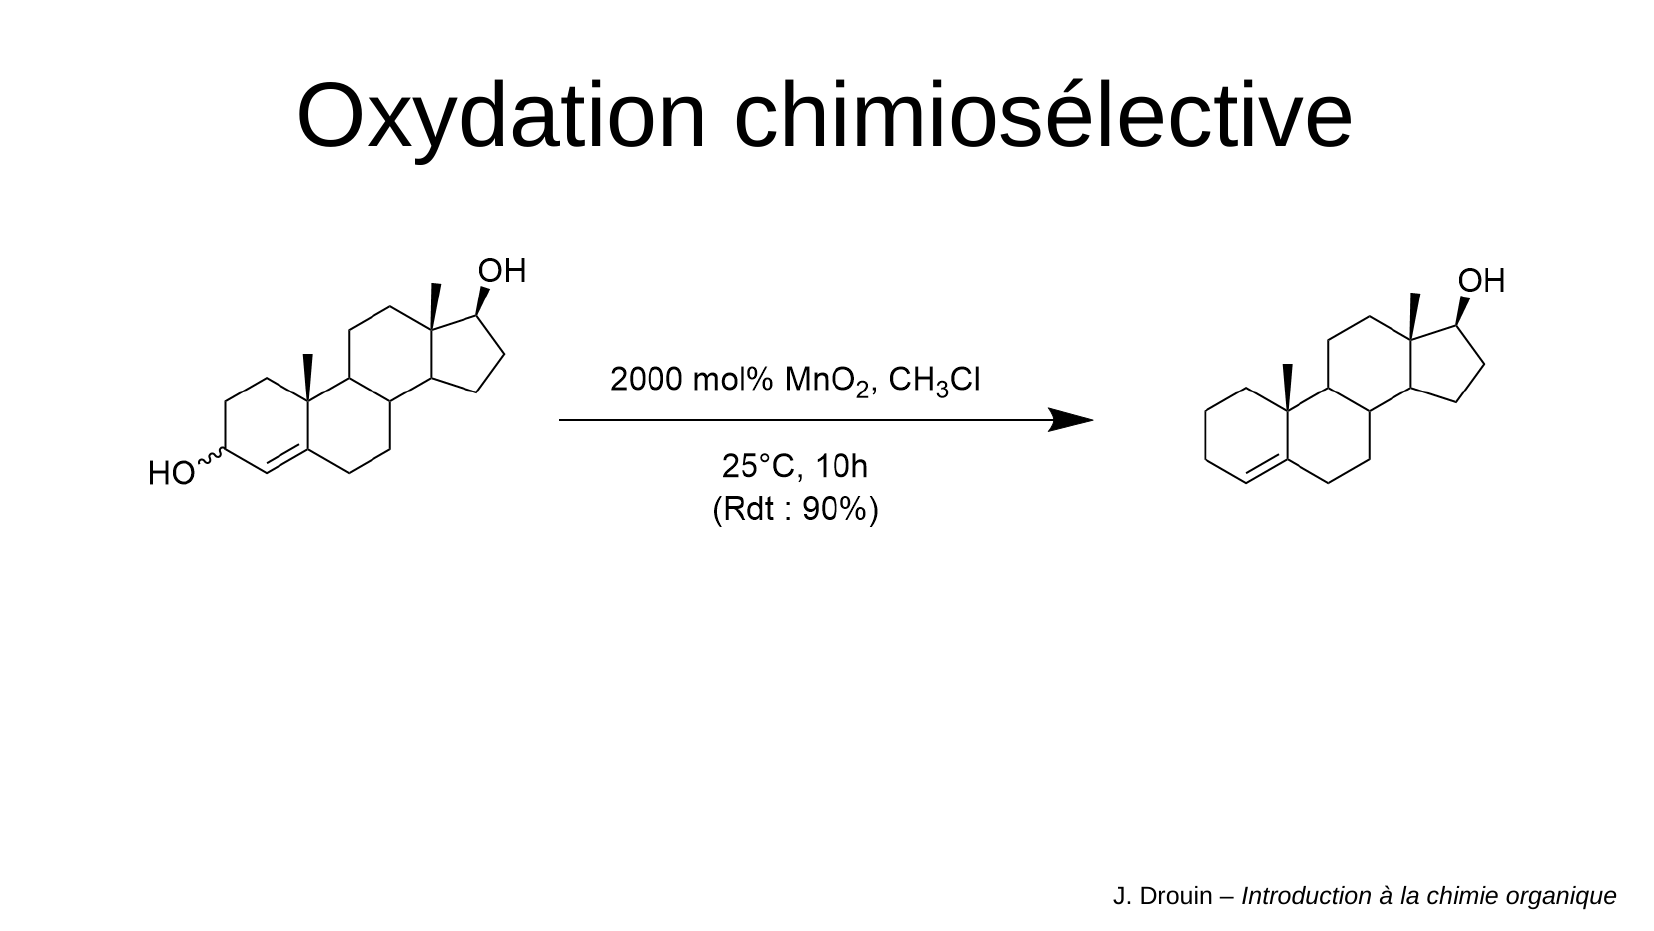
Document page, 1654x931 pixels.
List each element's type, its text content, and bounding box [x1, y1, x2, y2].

text_box J. Drouin – Introduction à la chimie organique [1098, 874, 1654, 917]
picture [94, 204, 1578, 579]
title Oxydation chimiosélective [82, 37, 1571, 193]
